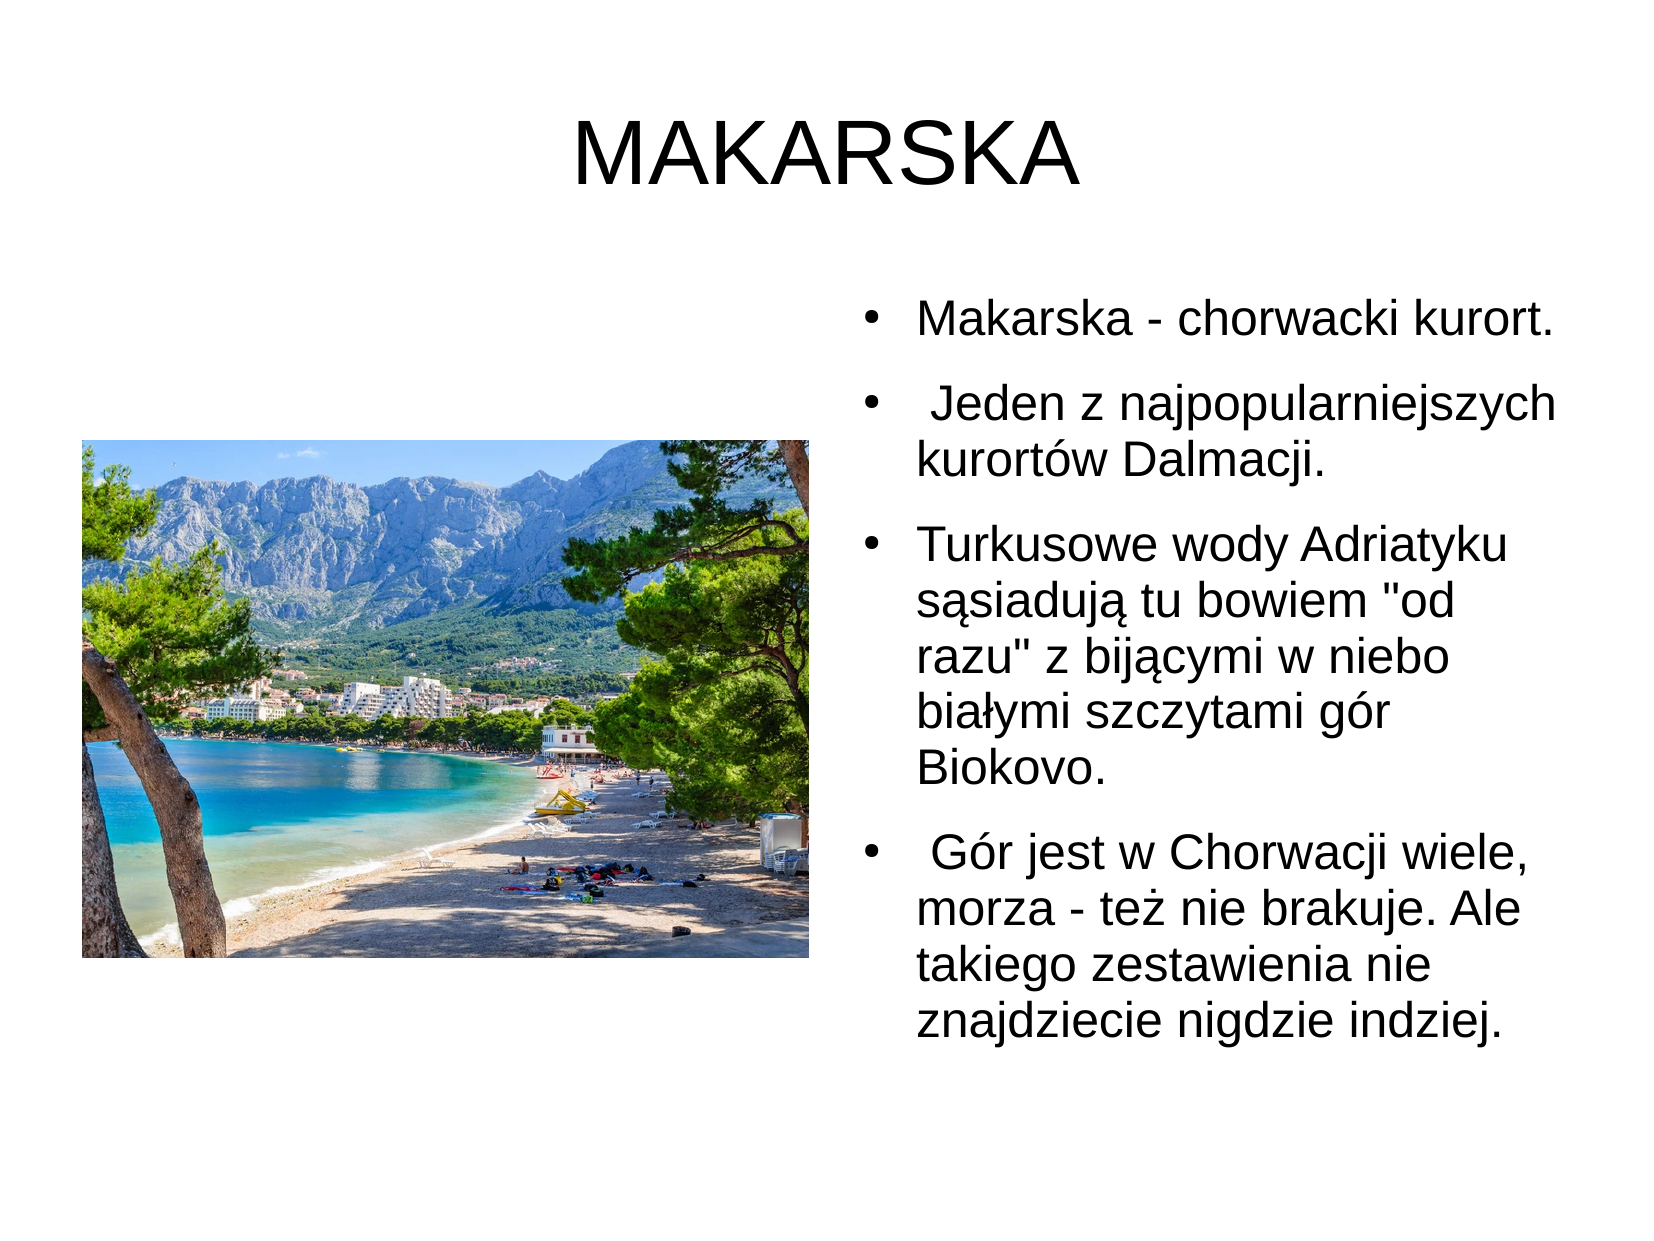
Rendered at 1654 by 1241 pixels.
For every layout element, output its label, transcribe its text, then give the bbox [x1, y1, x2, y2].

list Makarska - chorwacki kurort. Jeden z najpopularniejszych kurortów Dalmacji. Turkusowe wody Adriatyku sąsiadują tu bowiem "od razu" z bijącymi w niebo białymi szczytami gór Biokovo. Gór jest w Chorwacji wiele, morza - też nie brakuje. Ale takiego zestawienia nie znajdziecie nigdzie indziej. [845, 290, 1572, 1109]
picture [82, 440, 809, 958]
title MAKARSKA [82, 49, 1571, 257]
